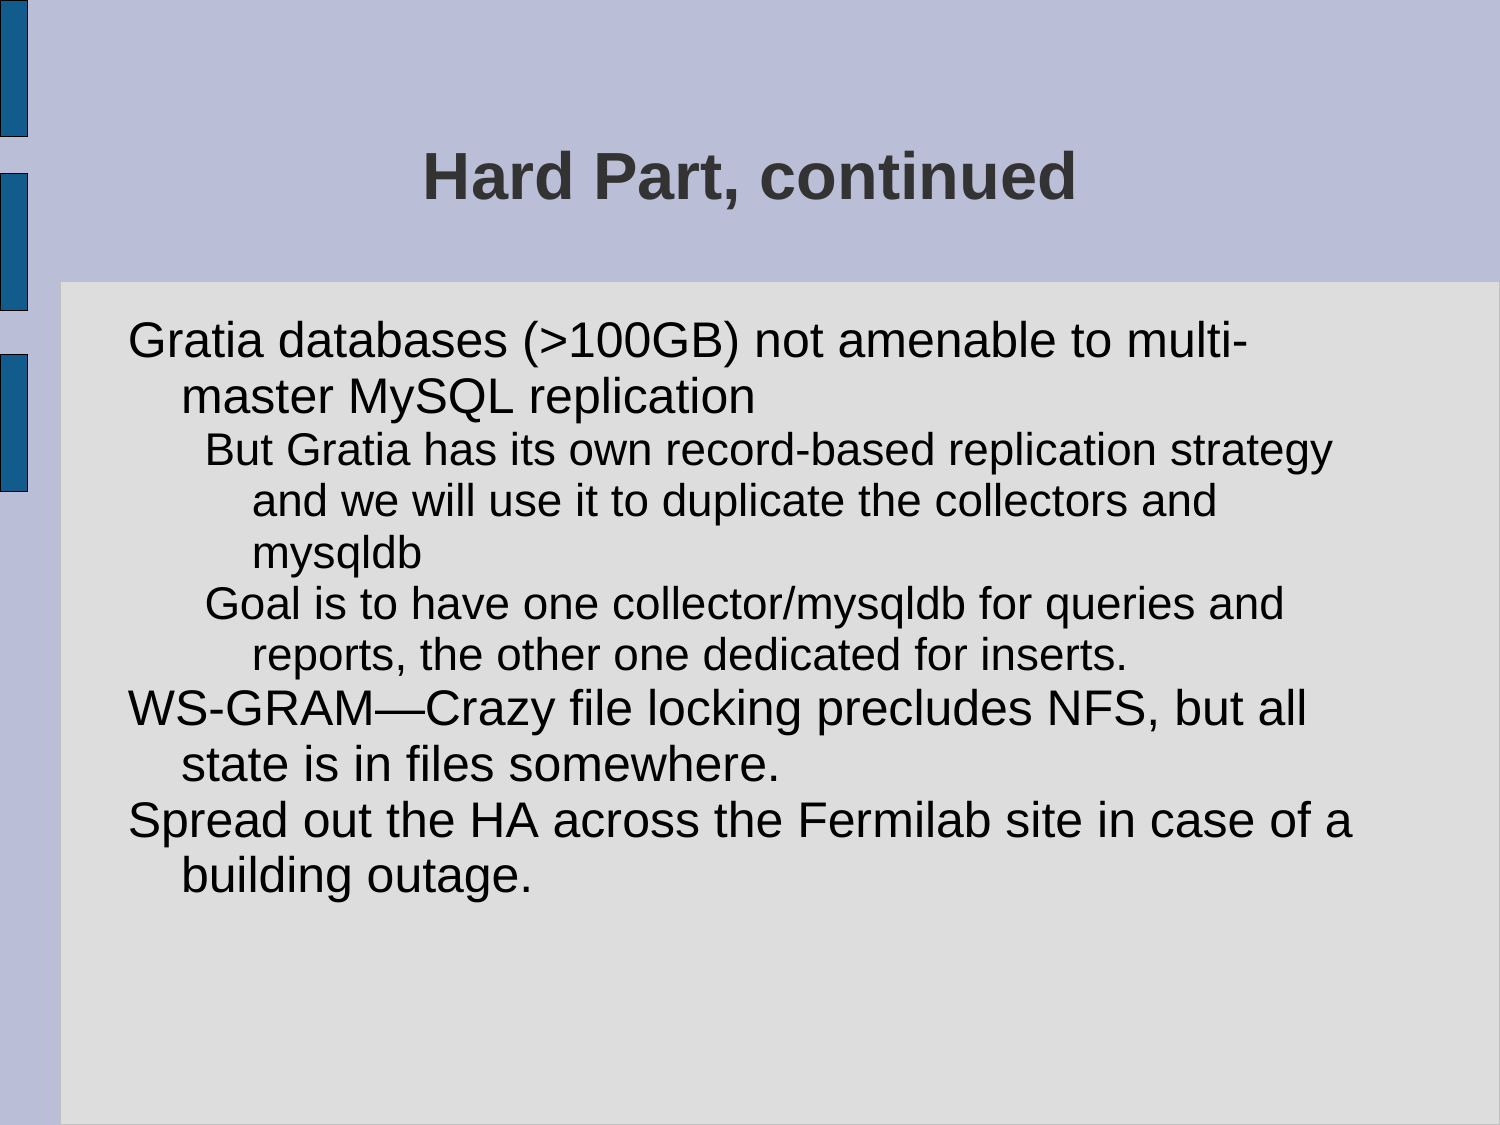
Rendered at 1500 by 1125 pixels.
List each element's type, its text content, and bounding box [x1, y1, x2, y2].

title Hard Part, continued [110, 82, 1392, 271]
list Gratia databases (>100GB) not amenable to multi-master MySQL replication But Gratia has its own record-based replication strategy and we will use it to duplicate the collectors and mysqldb Goal is to have one collector/mysqldb for queries and reports, the other one dedicated for inserts. WS-GRAM—Crazy file locking precludes NFS, but all state is in files somewhere. Spread out the HA across the Fermilab site in case of a building outage. [110, 312, 1392, 1022]
